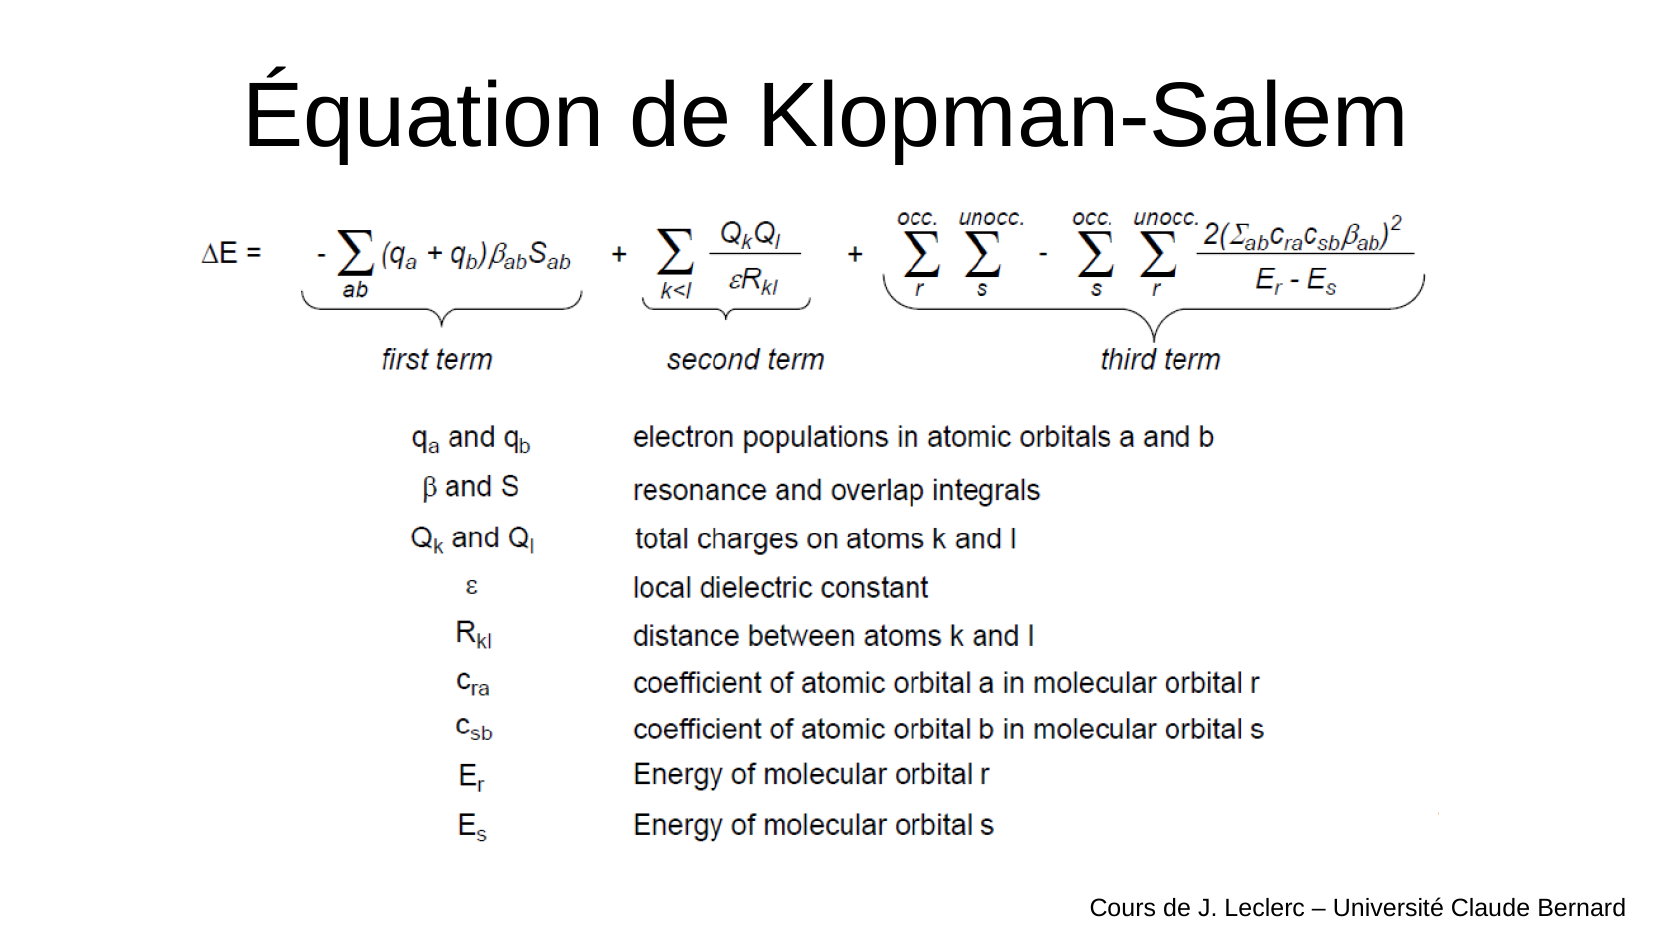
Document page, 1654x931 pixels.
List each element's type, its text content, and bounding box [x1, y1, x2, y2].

title Équation de Klopman-Salem [82, 37, 1571, 193]
text_box Cours de J. Leclerc – Université Claude Bernard [1074, 885, 1654, 929]
picture [188, 204, 1439, 863]
